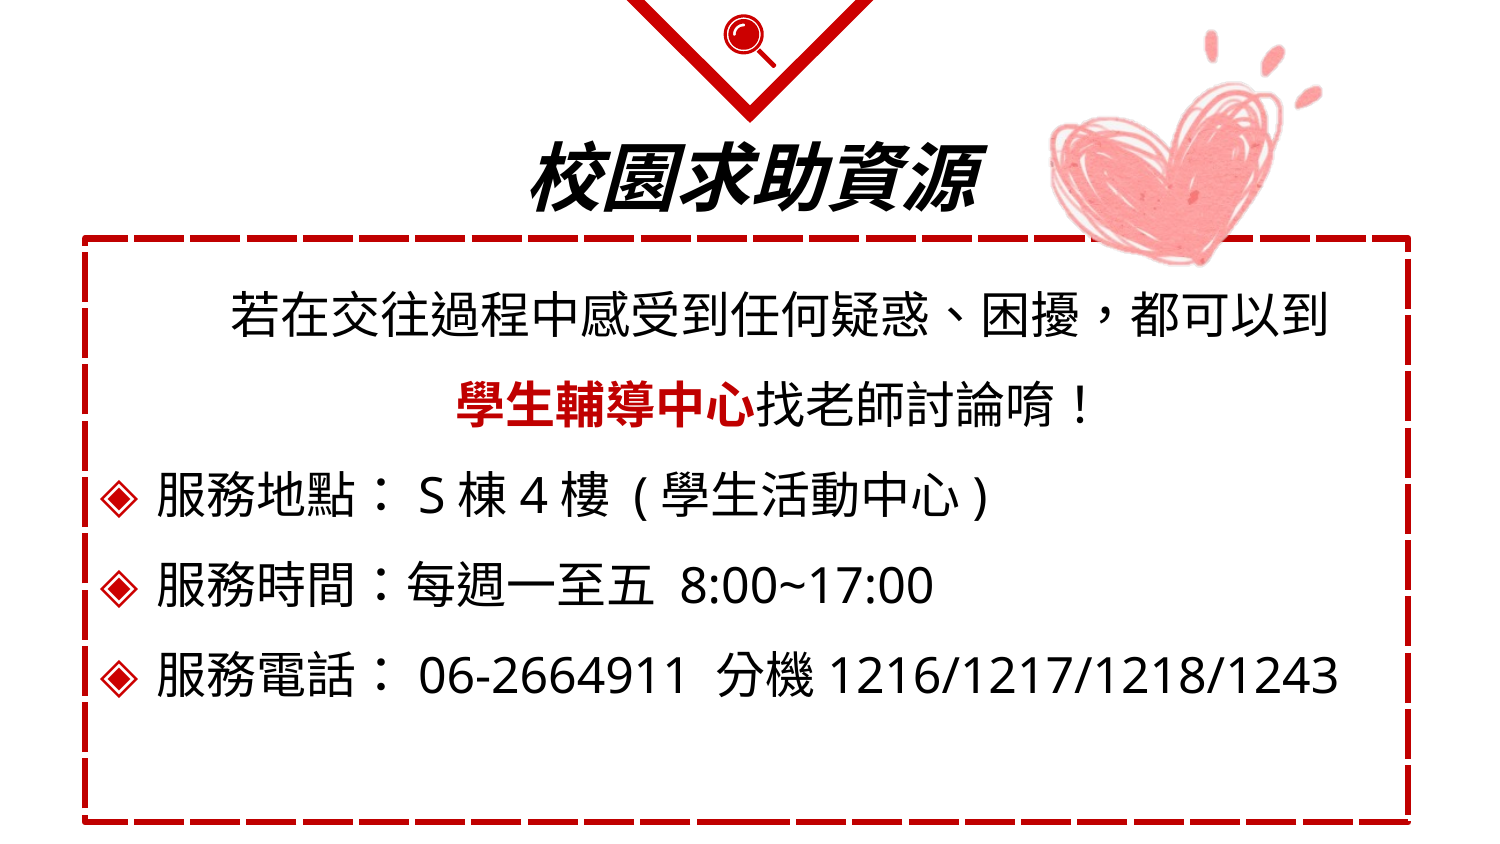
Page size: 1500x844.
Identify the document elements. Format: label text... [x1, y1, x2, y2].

list 若在交往過程中感受到任何疑惑、困擾，都可以到 學生輔導中心找老師討論唷！ 服務地點：S棟4樓 (學生活動中心) 服務時間：每週一至五 8:00~17:00 服務電話：06-2664911 分機1216/1217/1218/1243 [84, 238, 1409, 823]
picture [990, 0, 1360, 345]
text_box [723, 14, 777, 68]
title 校園求助資源 [169, 115, 990, 205]
